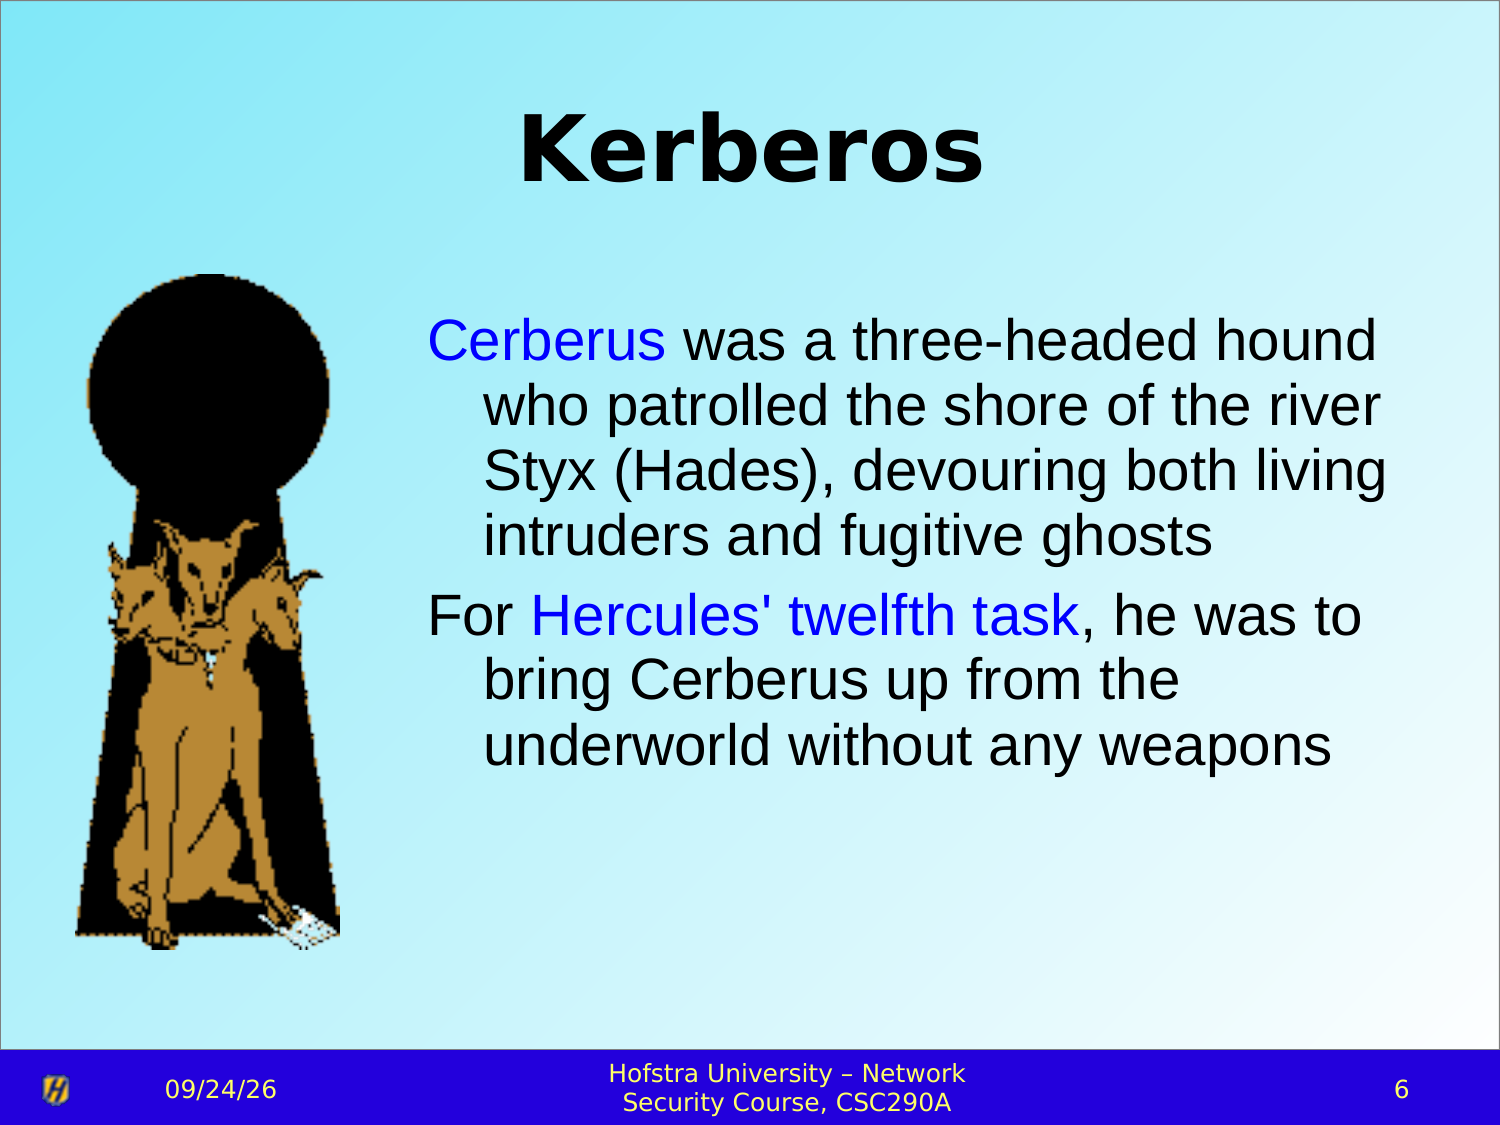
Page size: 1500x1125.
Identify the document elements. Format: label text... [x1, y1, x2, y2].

picture [37, 1072, 76, 1110]
list Cerberus was a three-headed hound who patrolled the shore of the river Styx (Hades), devouring both living intruders and fugitive ghosts For Hercules' twelfth task, he was to bring Cerberus up from the underworld without any weapons [412, 299, 1457, 953]
picture [75, 274, 340, 950]
title Kerberos [112, 84, 1391, 212]
